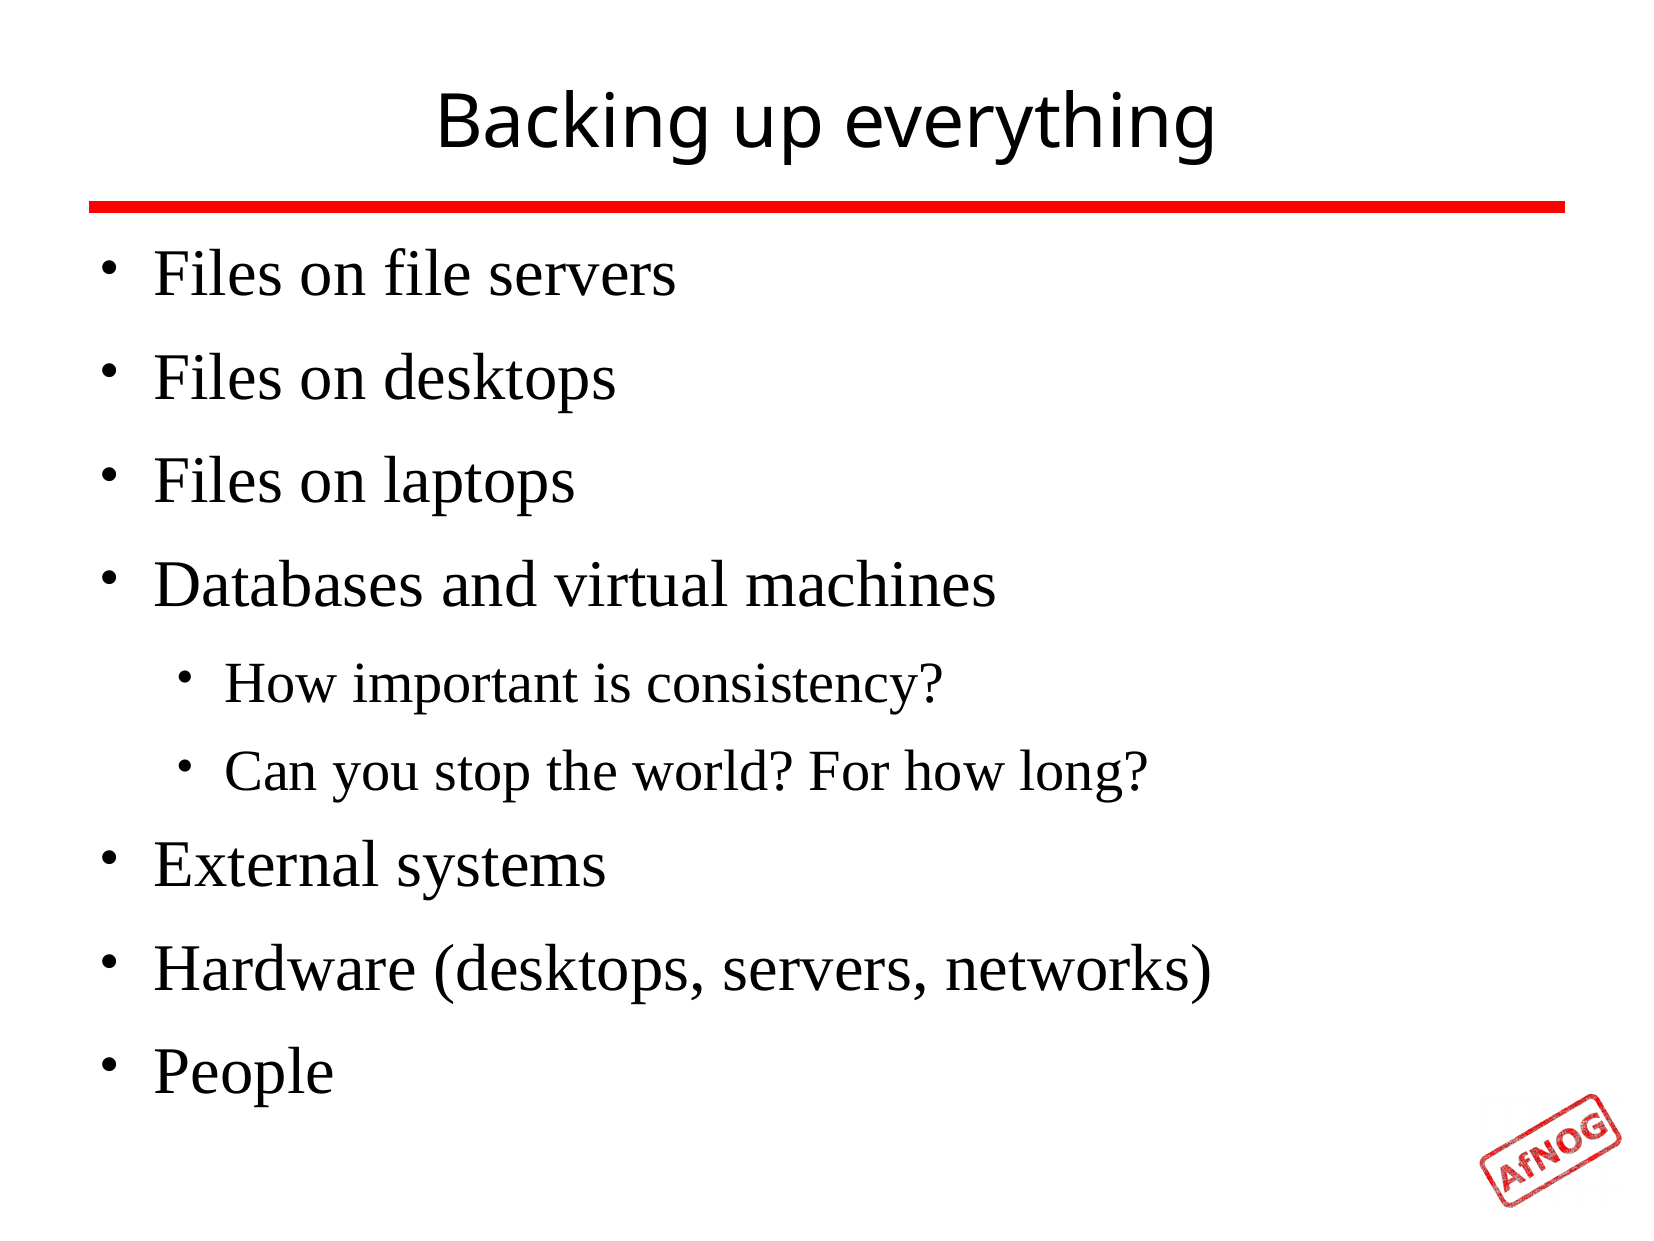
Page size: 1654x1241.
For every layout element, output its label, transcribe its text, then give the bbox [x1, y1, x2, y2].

picture [1476, 1090, 1625, 1211]
list Files on file servers Files on desktops Files on laptops Databases and virtual machines How important is consistency? Can you stop the world? For how long? External systems Hardware (desktops, servers, networks) People [82, 236, 1571, 1123]
title Backing up everything [88, 29, 1565, 207]
